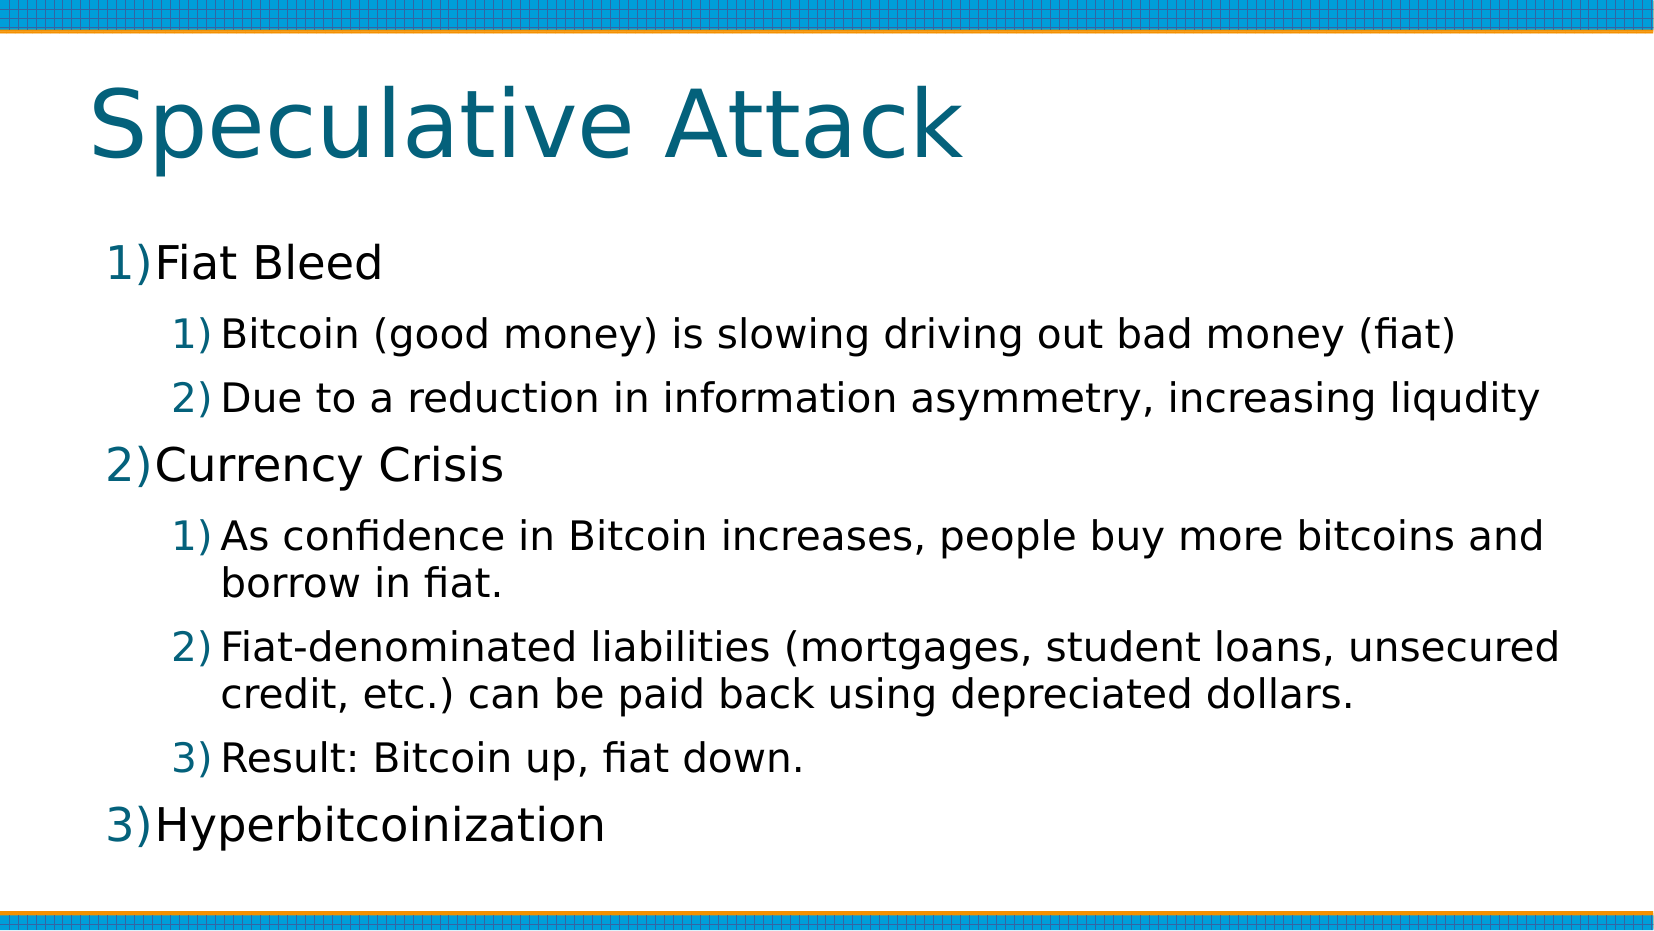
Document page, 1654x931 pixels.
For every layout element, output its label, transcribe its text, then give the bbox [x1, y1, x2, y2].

list Fiat Bleed Bitcoin (good money) is slowing driving out bad money (fiat) Due to a reduction in information asymmetry, increasing liqudity Currency Crisis As confidence in Bitcoin increases, people buy more bitcoins and borrow in fiat. Fiat-denominated liabilities (mortgages, student loans, unsecured credit, etc.) can be paid back using depreciated dollars. Result: Bitcoin up, fiat down. Hyperbitcoinization [88, 236, 1565, 901]
title Speculative Attack [88, 44, 1565, 207]
